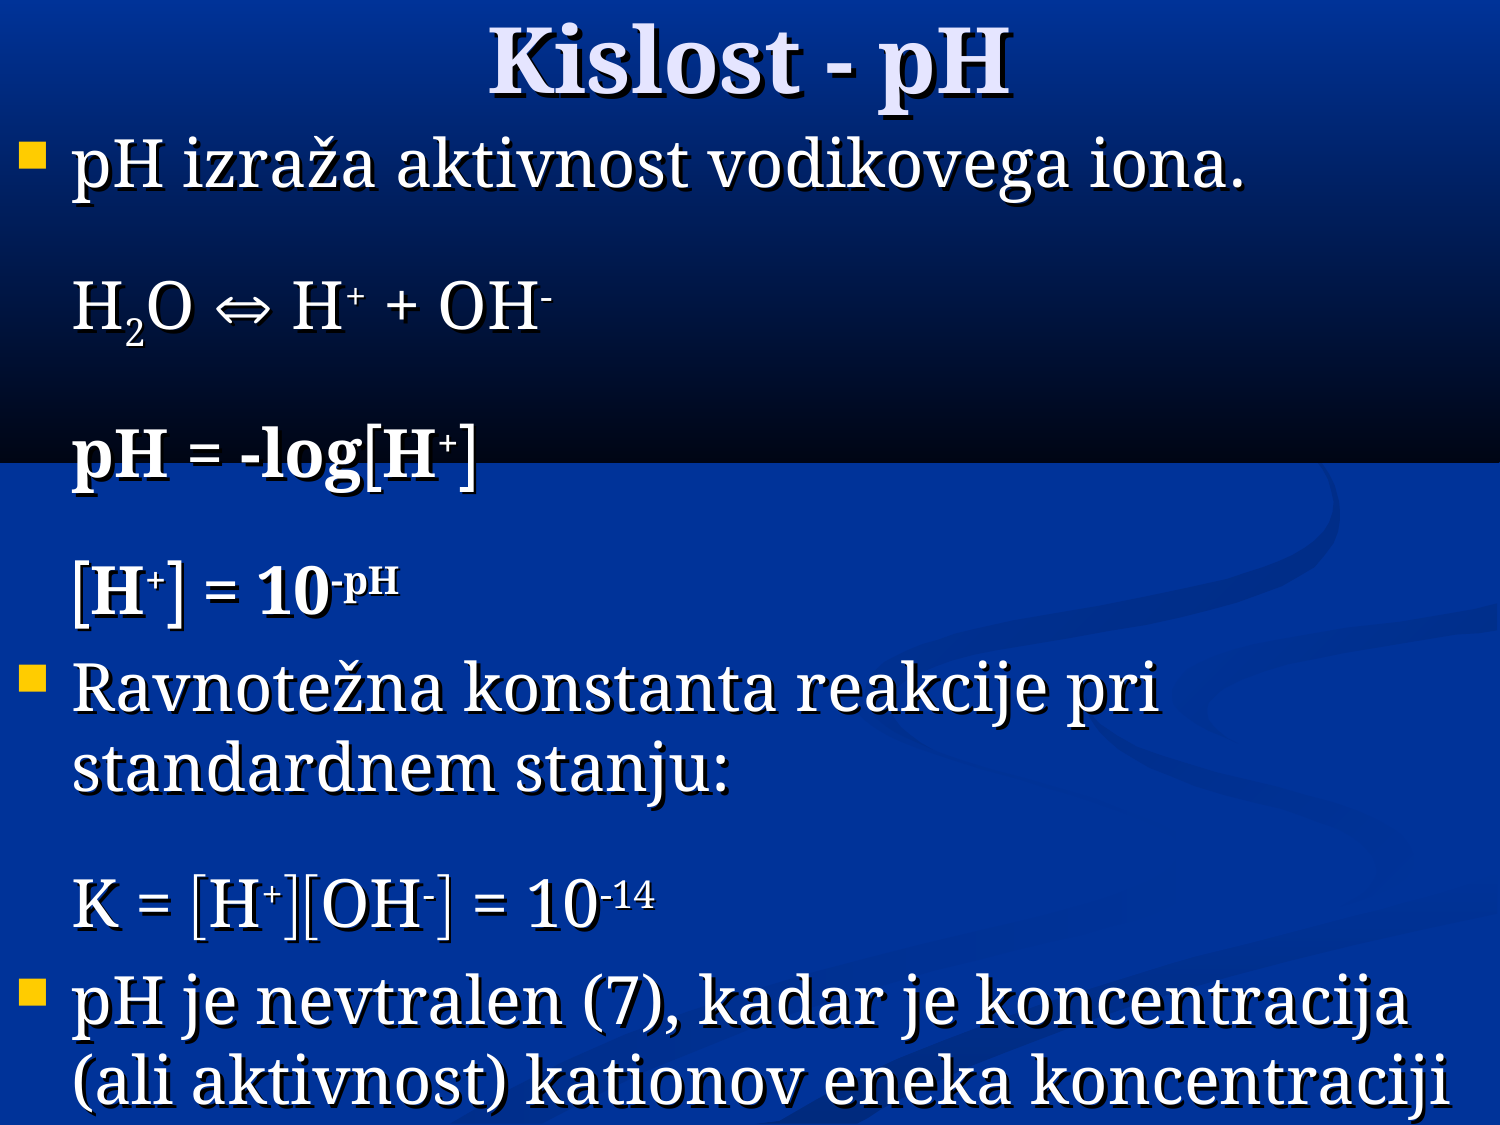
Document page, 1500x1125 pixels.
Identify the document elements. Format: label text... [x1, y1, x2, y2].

list pH izraža aktivnost vodikovega iona. H2O  H+ + OH- pH = -logH+ H+ = 10-pH Ravnotežna konstanta reakcije pri standardnem stanju: K = H+OH- = 10-14 pH je nevtralen (7), kadar je koncentracija (ali aktivnost) kationov eneka koncentraciji anionov. Raztopine s pH > 7 so bazične in s pH < 7 kisle. [0, 113, 1500, 1125]
title Kislost - pH [75, 0, 1426, 113]
